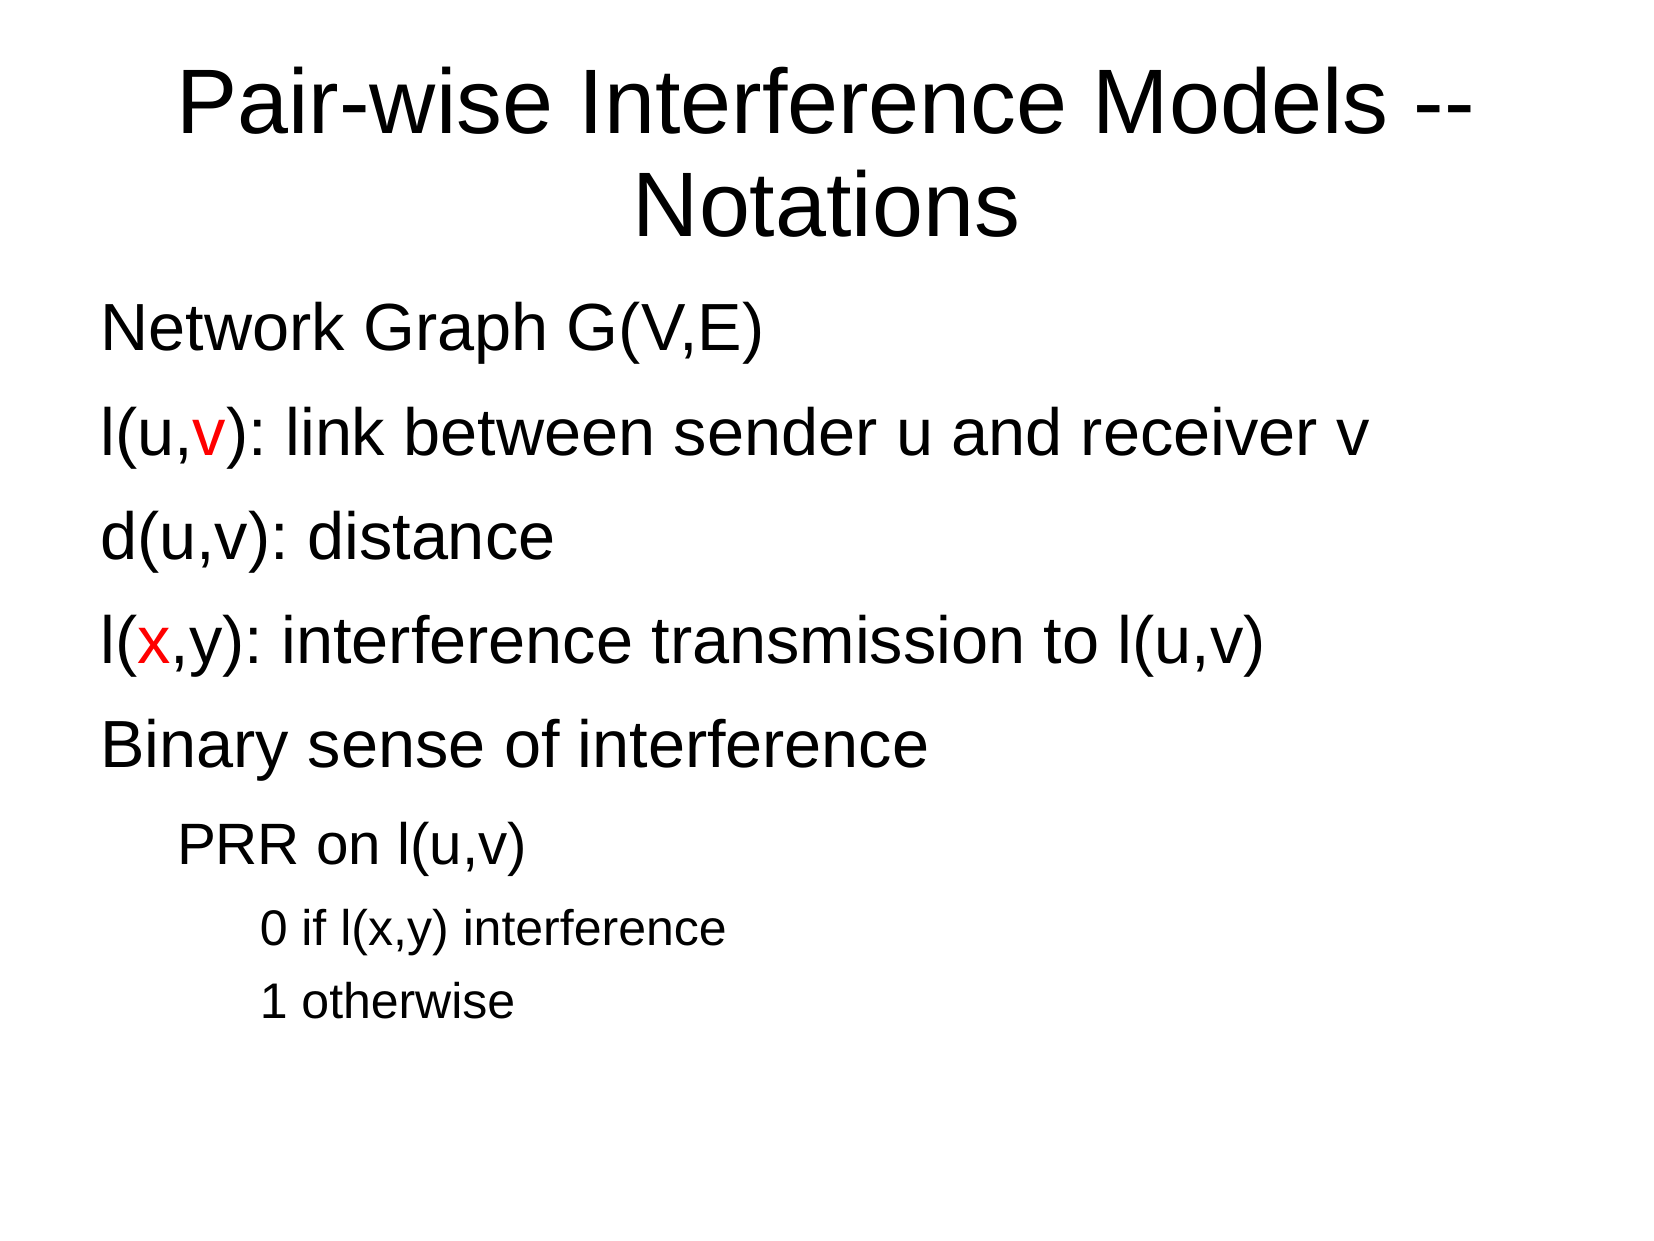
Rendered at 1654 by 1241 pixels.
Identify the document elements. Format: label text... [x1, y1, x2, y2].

list Network Graph G(V,E) l(u,v): link between sender u and receiver v d(u,v): distance l(x,y): interference transmission to l(u,v) Binary sense of interference PRR on l(u,v) 0 if l(x,y) interference 1 otherwise [82, 290, 1571, 1109]
title Pair-wise Interference Models -- Notations [82, 49, 1571, 257]
